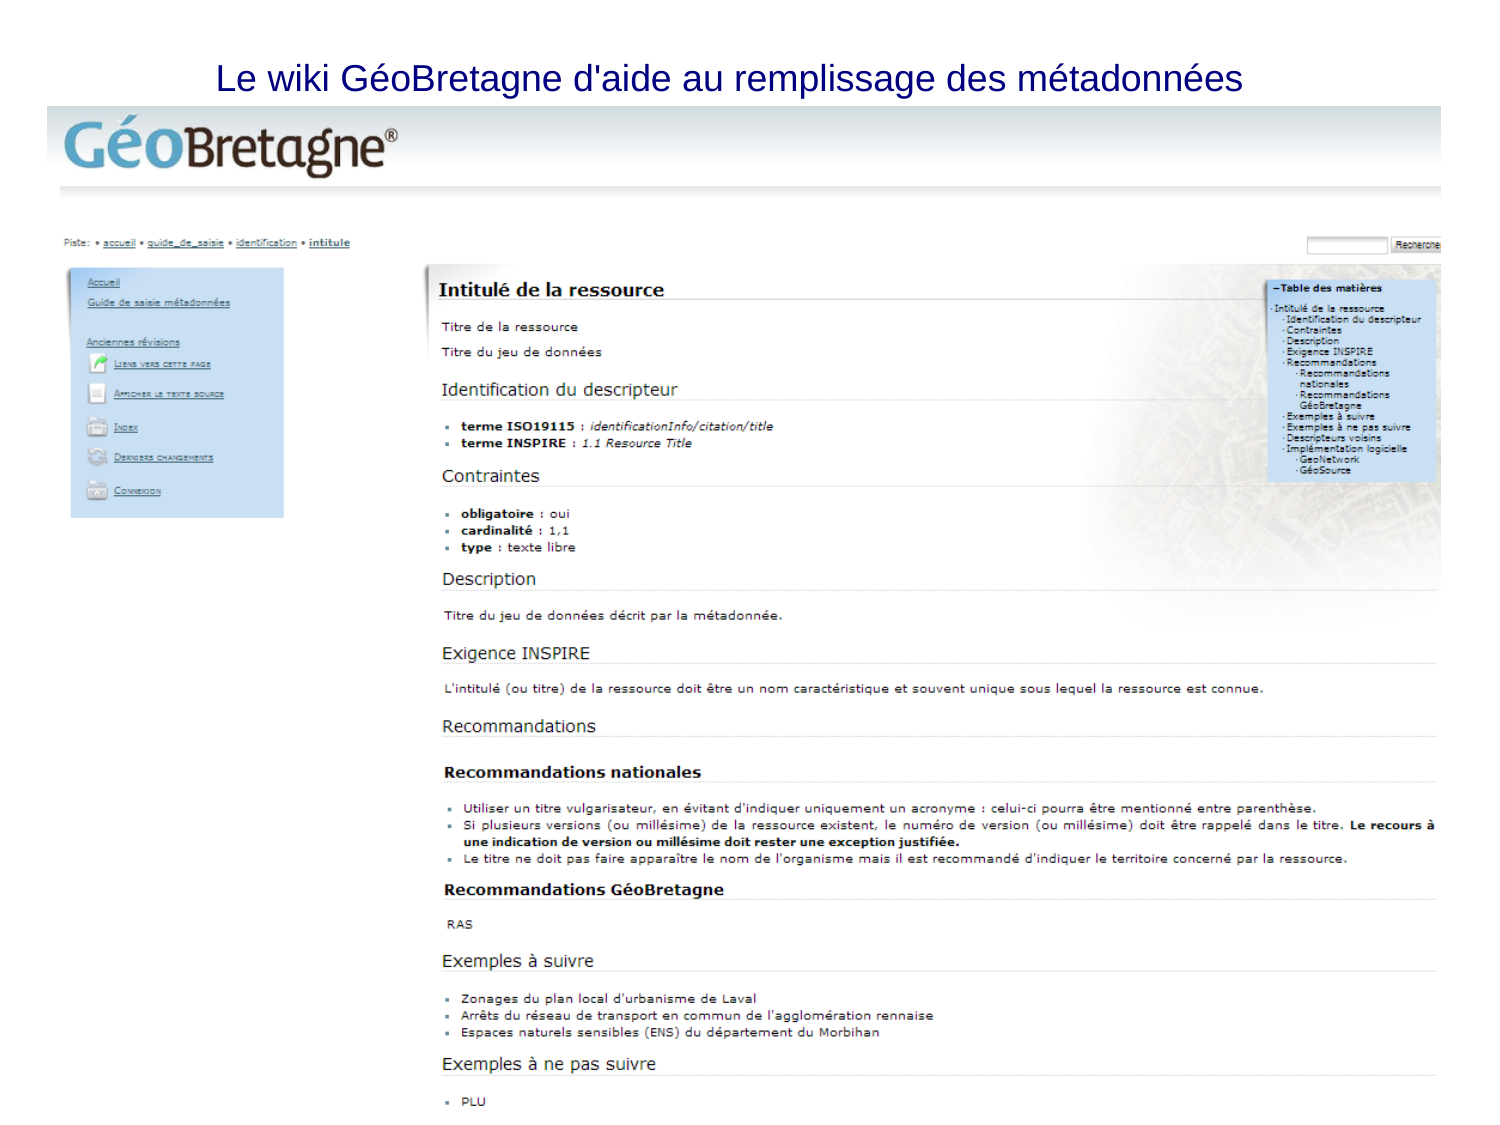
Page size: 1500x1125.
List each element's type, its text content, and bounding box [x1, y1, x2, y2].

text_box Le wiki GéoBretagne d'aide au remplissage des métadonnées [200, 46, 1359, 106]
picture [0, 0, 1500, 1125]
